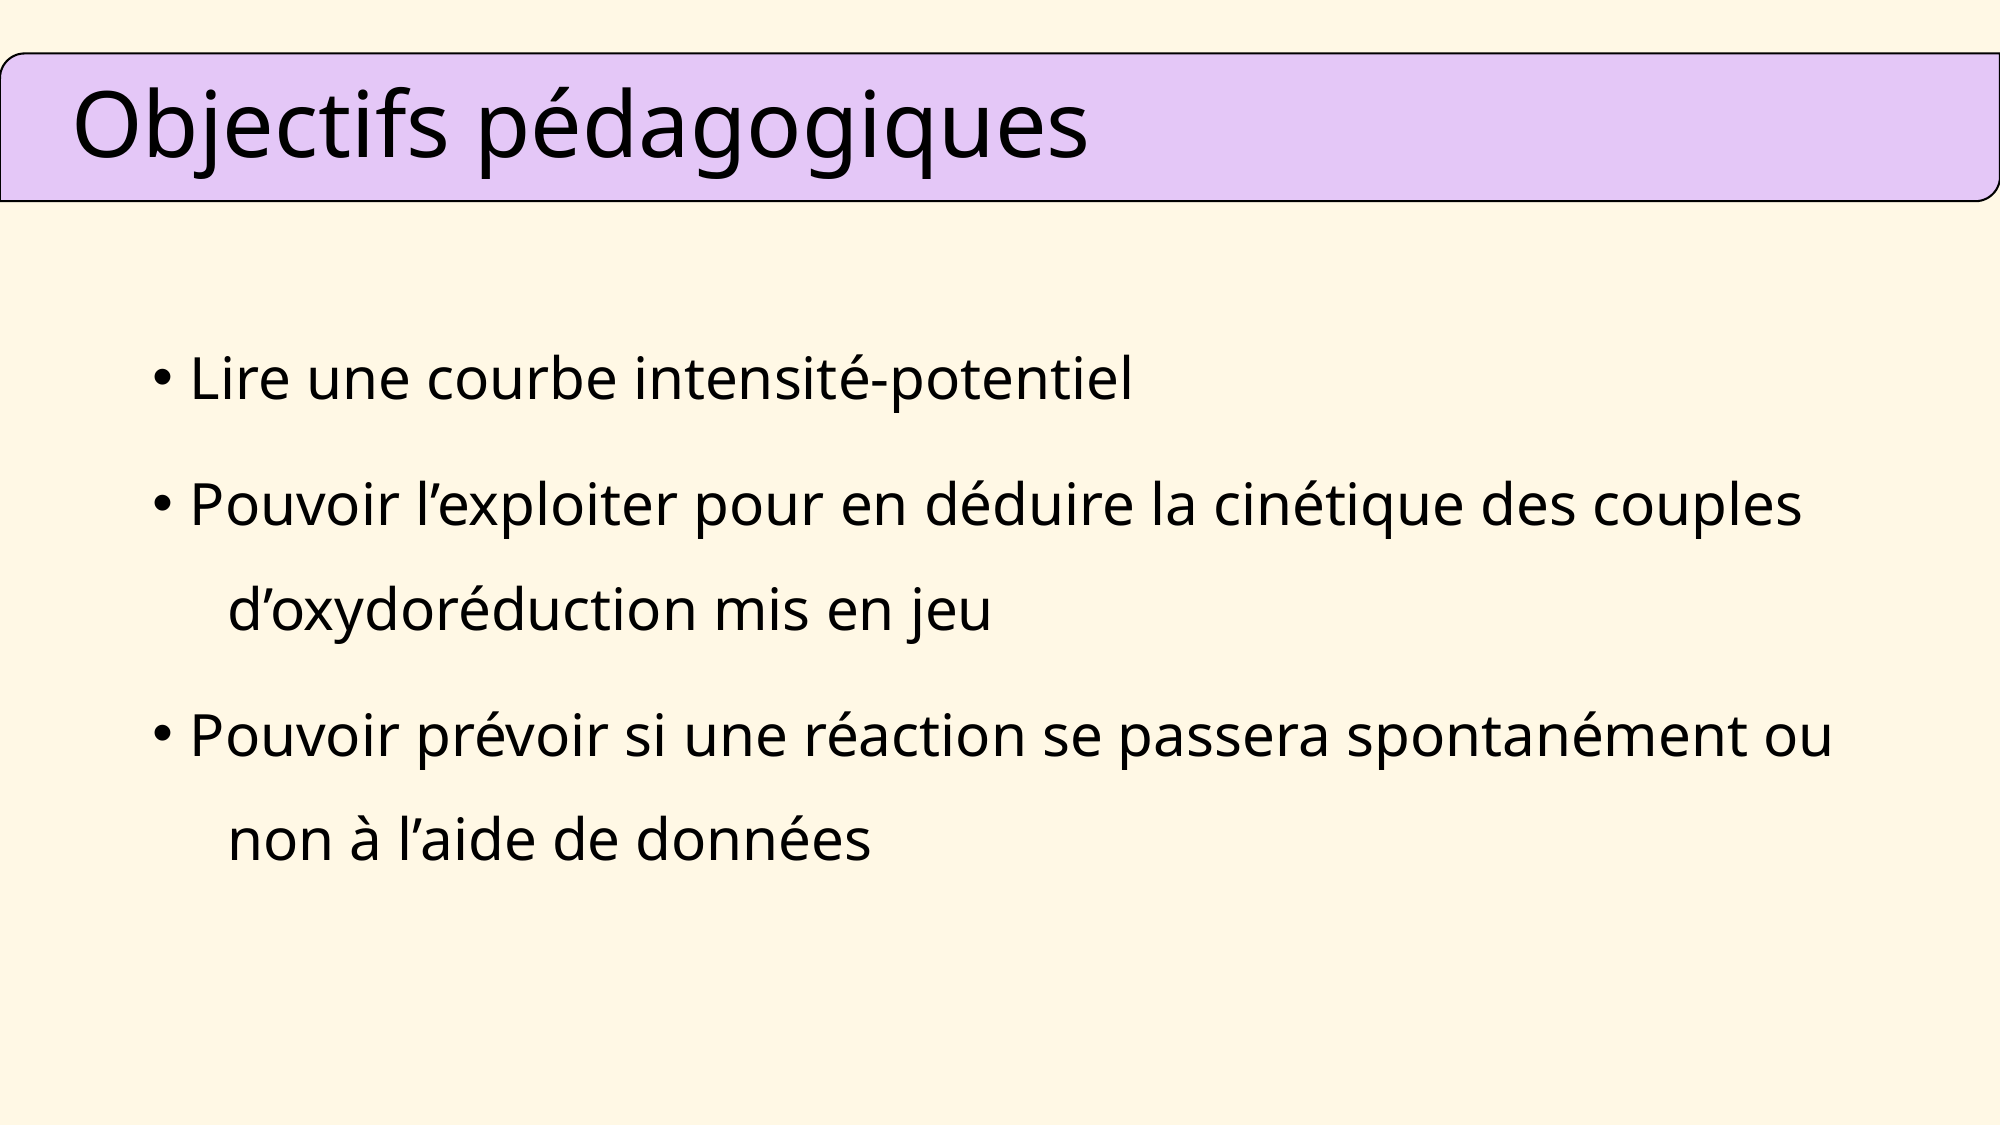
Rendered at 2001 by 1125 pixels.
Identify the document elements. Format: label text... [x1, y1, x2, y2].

text_box [1781, 53, 2000, 202]
list Lire une courbe intensité-potentiel Pouvoir l’exploiter pour en déduire la cinétique des couples d’oxydoréduction mis en jeu Pouvoir prévoir si une réaction se passera spontanément ou non à l’aide de données [137, 299, 1863, 1014]
title Objectifs pédagogiques [55, 18, 1781, 237]
text_box [0, 53, 55, 202]
